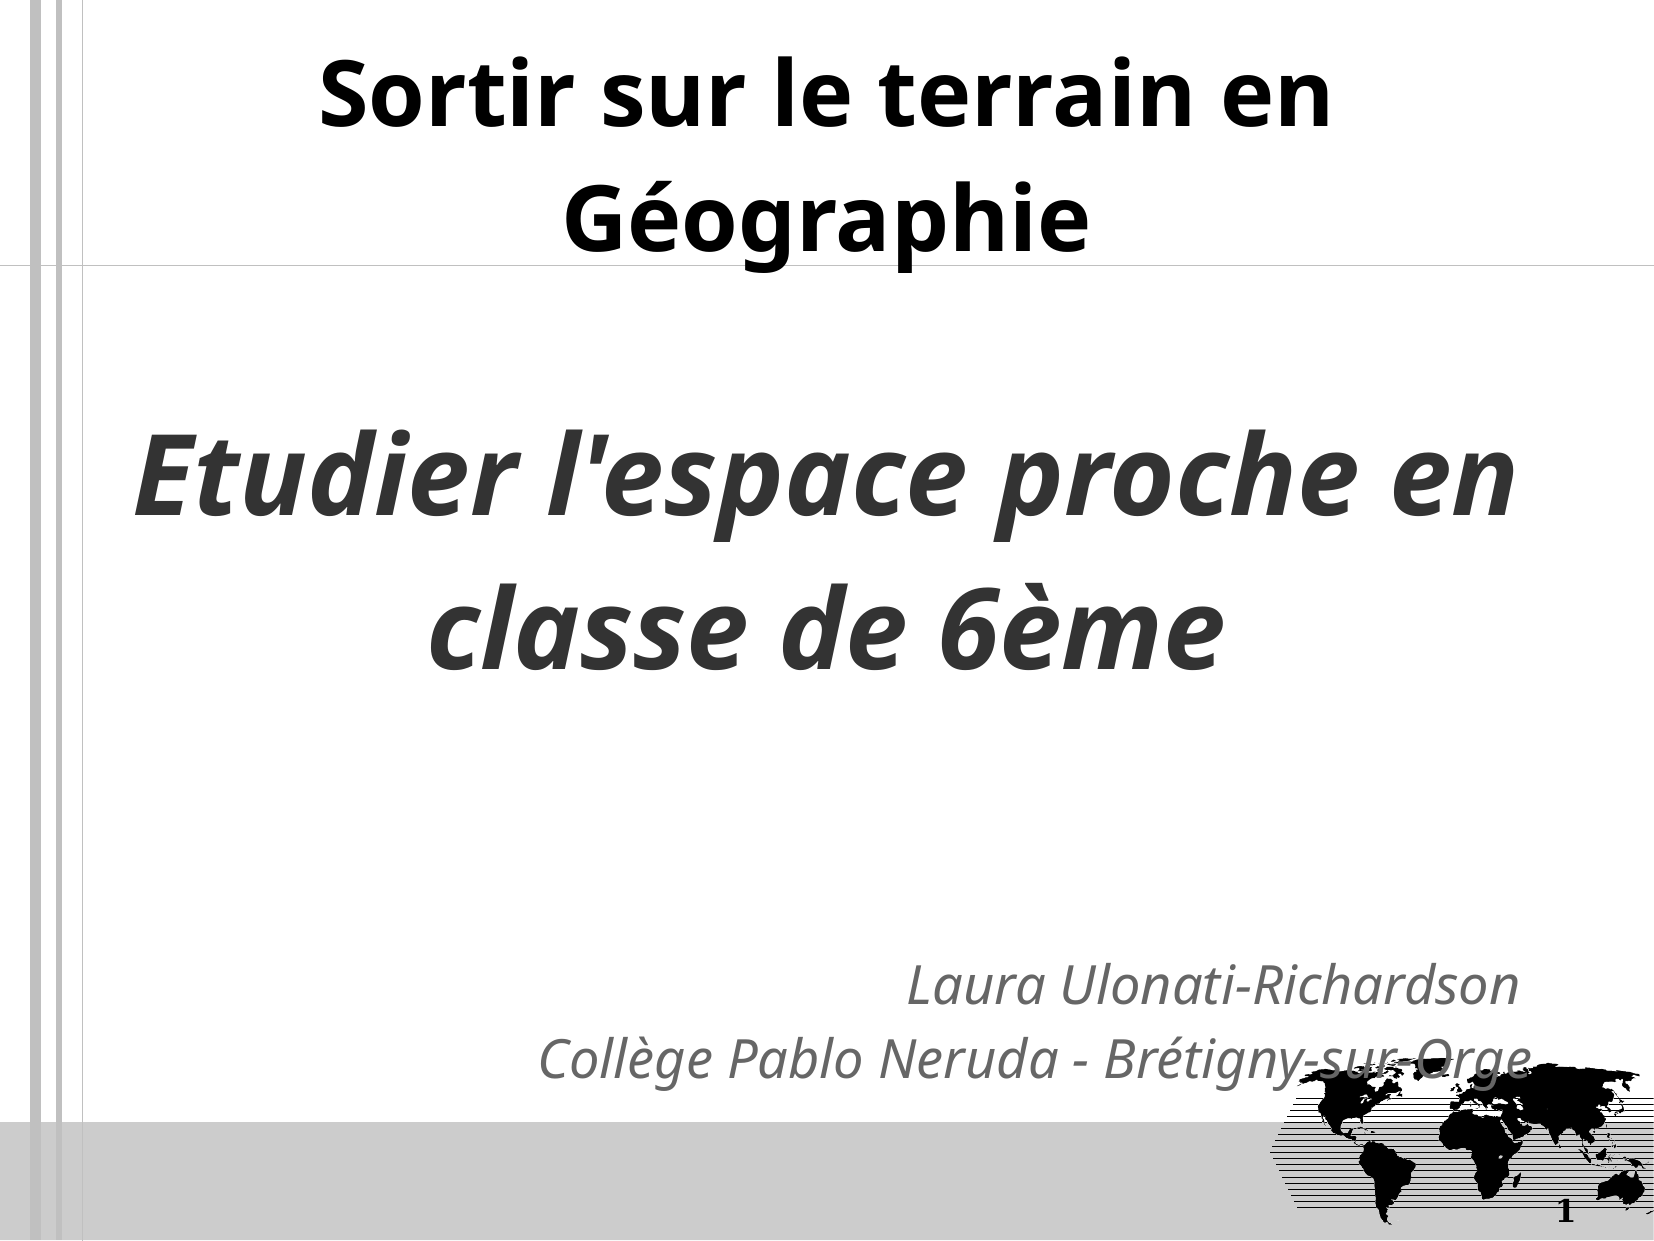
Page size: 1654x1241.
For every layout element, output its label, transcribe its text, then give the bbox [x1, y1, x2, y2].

picture [1293, 1054, 1654, 1235]
subtitle Etudier l'espace proche en classe de 6ème Laura Ulonati-Richardson Collège Pablo Neruda - Brétigny-sur-Orge [82, 290, 1571, 1109]
title Sortir sur le terrain en Géographie [82, 49, 1571, 257]
